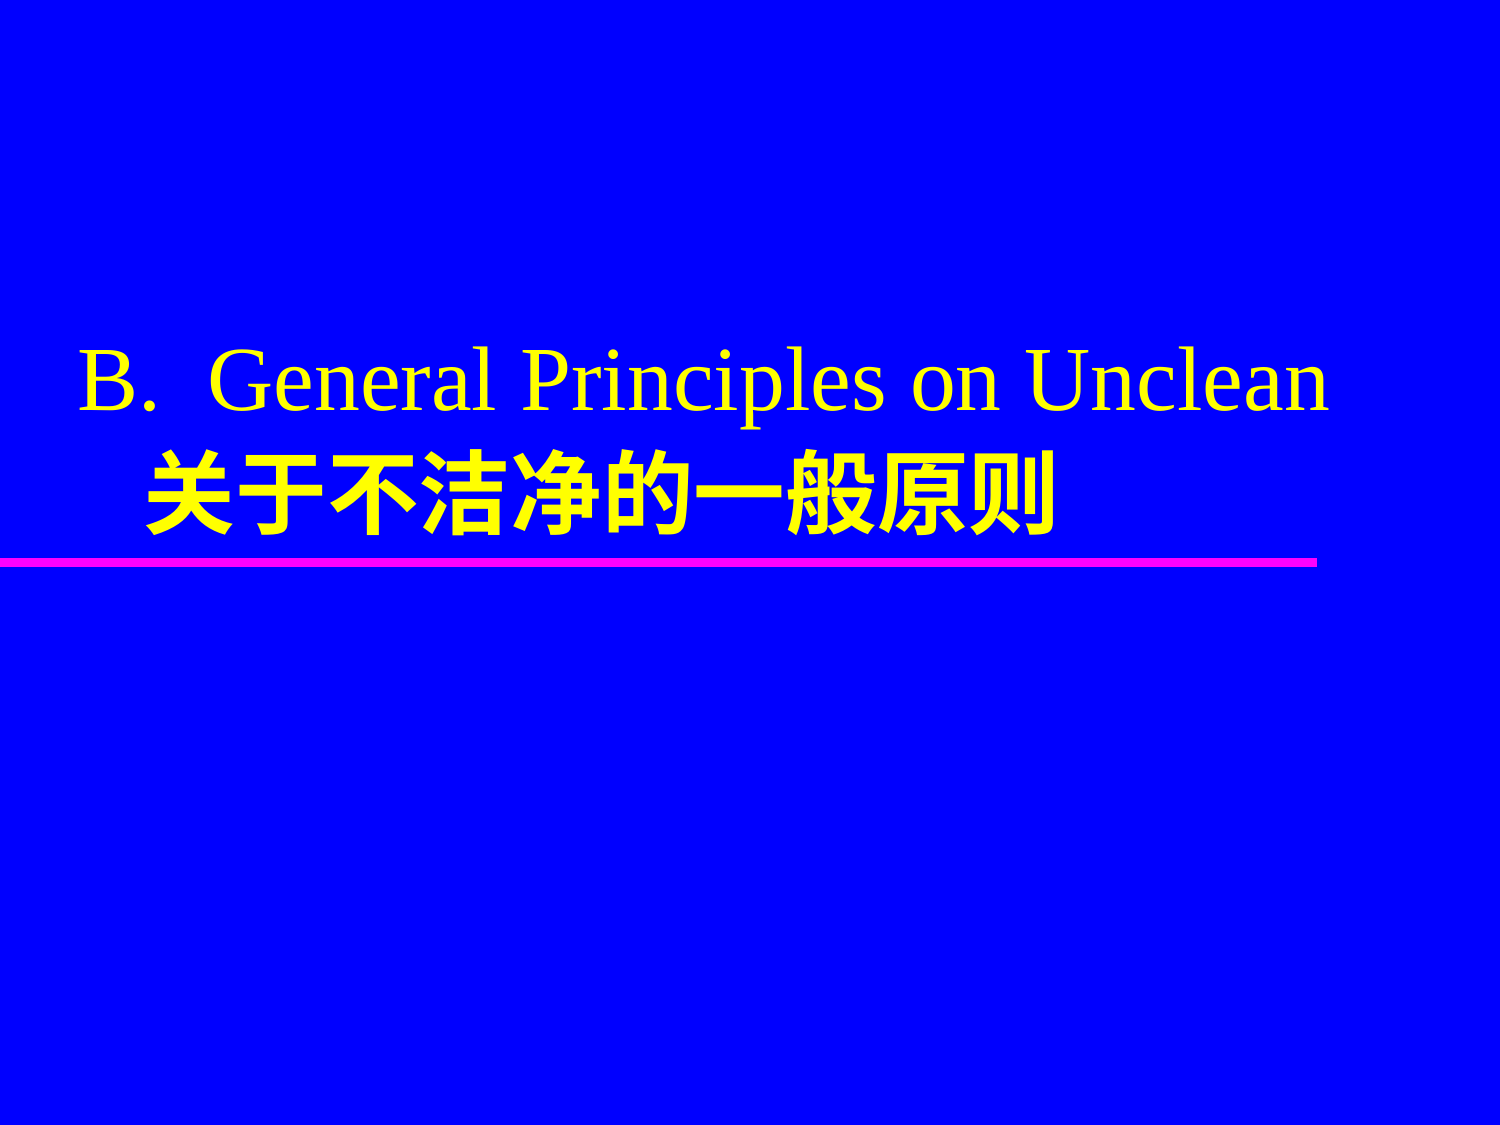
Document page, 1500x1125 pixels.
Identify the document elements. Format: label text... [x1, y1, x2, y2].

title B. General Principles on Unclean 关于不洁净的一般原则 [62, 338, 1388, 563]
